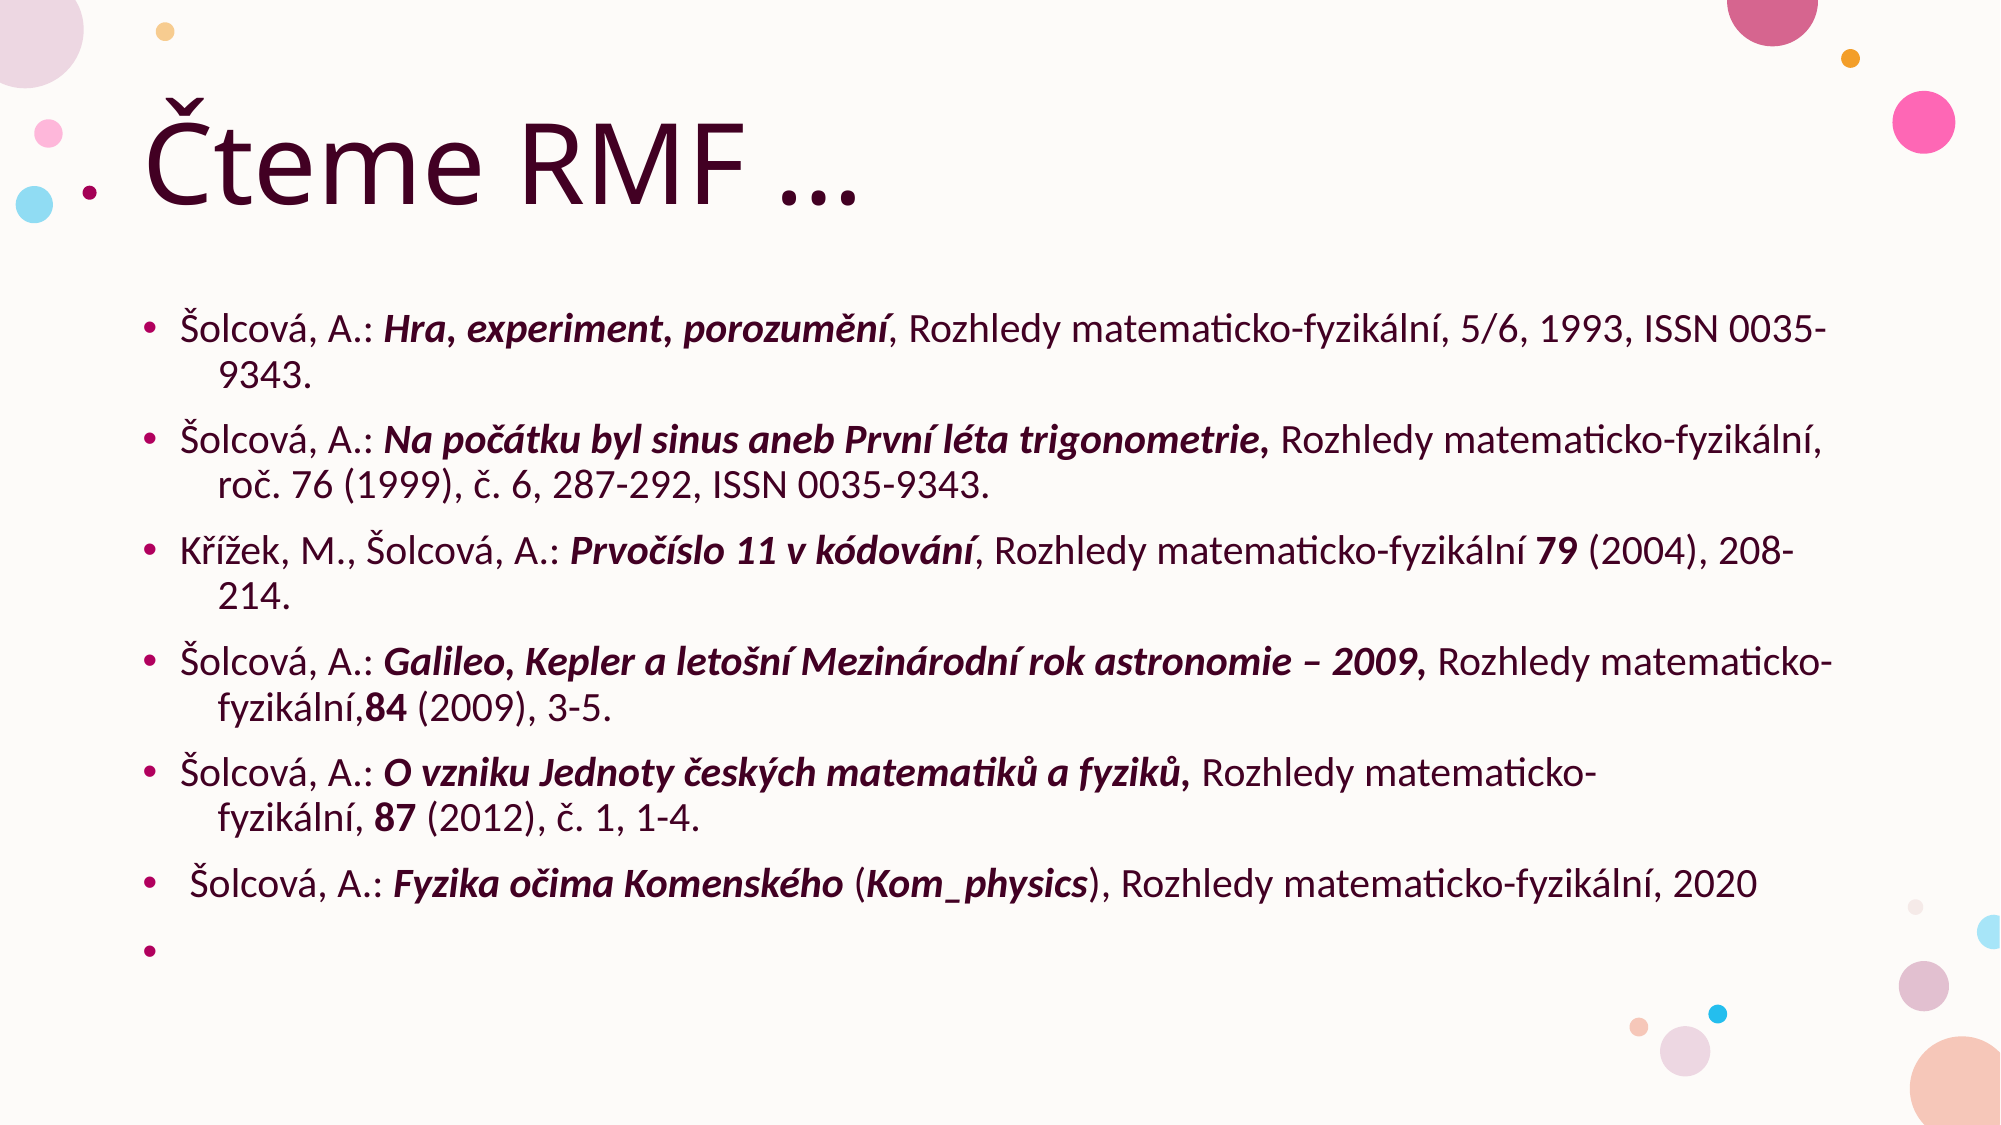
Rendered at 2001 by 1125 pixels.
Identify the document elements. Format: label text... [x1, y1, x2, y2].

title Čteme RMF … [127, 59, 1877, 278]
list Šolcová, A.: Hra, experiment, porozumění, Rozhledy matematicko-fyzikální, 5/6, 1993, ISSN 0035-9343. Šolcová, A.: Na počátku byl sinus aneb První léta trigonometrie, Rozhledy matematicko-fyzikální, roč. 76 (1999), č. 6, 287-292, ISSN 0035-9343. Křížek, M., Šolcová, A.: Prvočíslo 11 v kódování, Rozhledy matematicko-fyzikální 79 (2004), 208-214. Šolcová, A.: Galileo, Kepler a letošní Mezinárodní rok astronomie – 2009, Rozhledy matematicko-fyzikální,84 (2009), 3-5. Šolcová, A.: O vzniku Jednoty českých matematiků a fyziků, Rozhledy matematicko-fyzikální, 87 (2012), č. 1, 1-4. Šolcová, A.: Fyzika očima Komenského (Kom_physics), Rozhledy matematicko-fyzikální, 2020 [127, 299, 1877, 1014]
